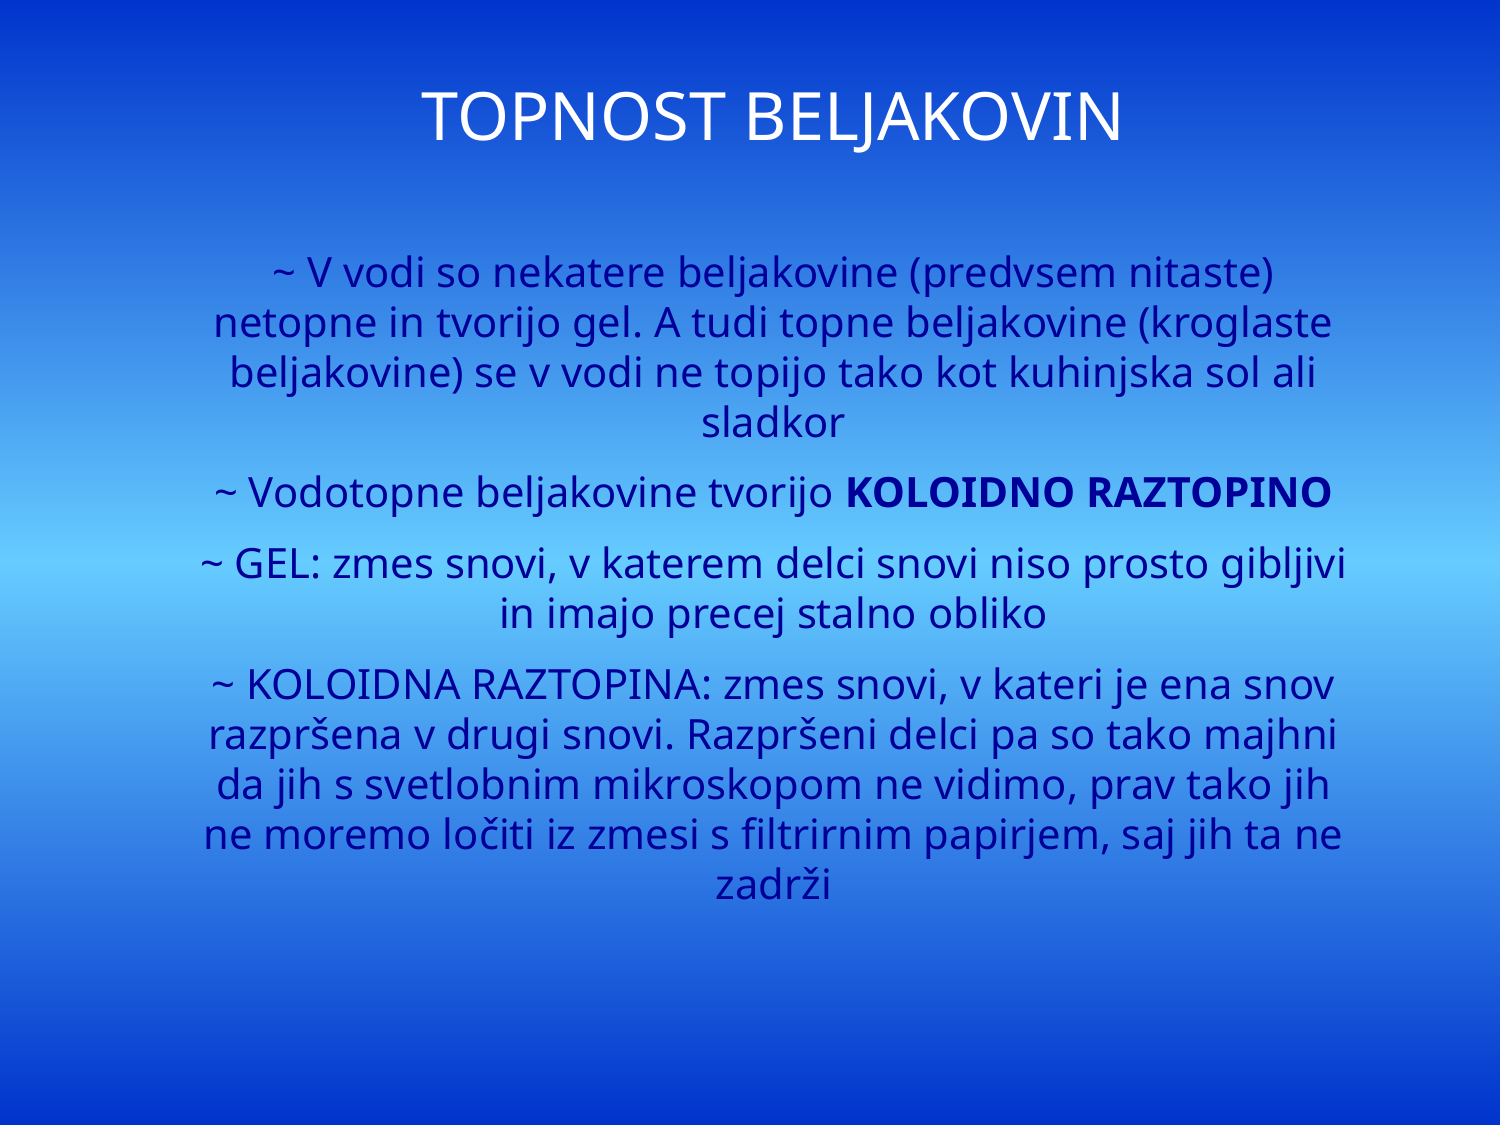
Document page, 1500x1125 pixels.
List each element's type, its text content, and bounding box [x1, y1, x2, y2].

text_box TOPNOST BELJAKOVIN ~ V vodi so nekatere beljakovine (predvsem nitaste) netopne in tvorijo gel. A tudi topne beljakovine (kroglaste beljakovine) se v vodi ne topijo tako kot kuhinjska sol ali sladkor ~ Vodotopne beljakovine tvorijo KOLOIDNO RAZTOPINO ~ GEL: zmes snovi, v katerem delci snovi niso prosto gibljivi in imajo precej stalno obliko ~ KOLOIDNA RAZTOPINA: zmes snovi, v kateri je ena snov razpršena v drugi snovi. Razpršeni delci pa so tako majhni da jih s svetlobnim mikroskopom ne vidimo, prav tako jih ne moremo ločiti iz zmesi s filtrirnim papirjem, saj jih ta ne zadrži [183, 66, 1365, 916]
